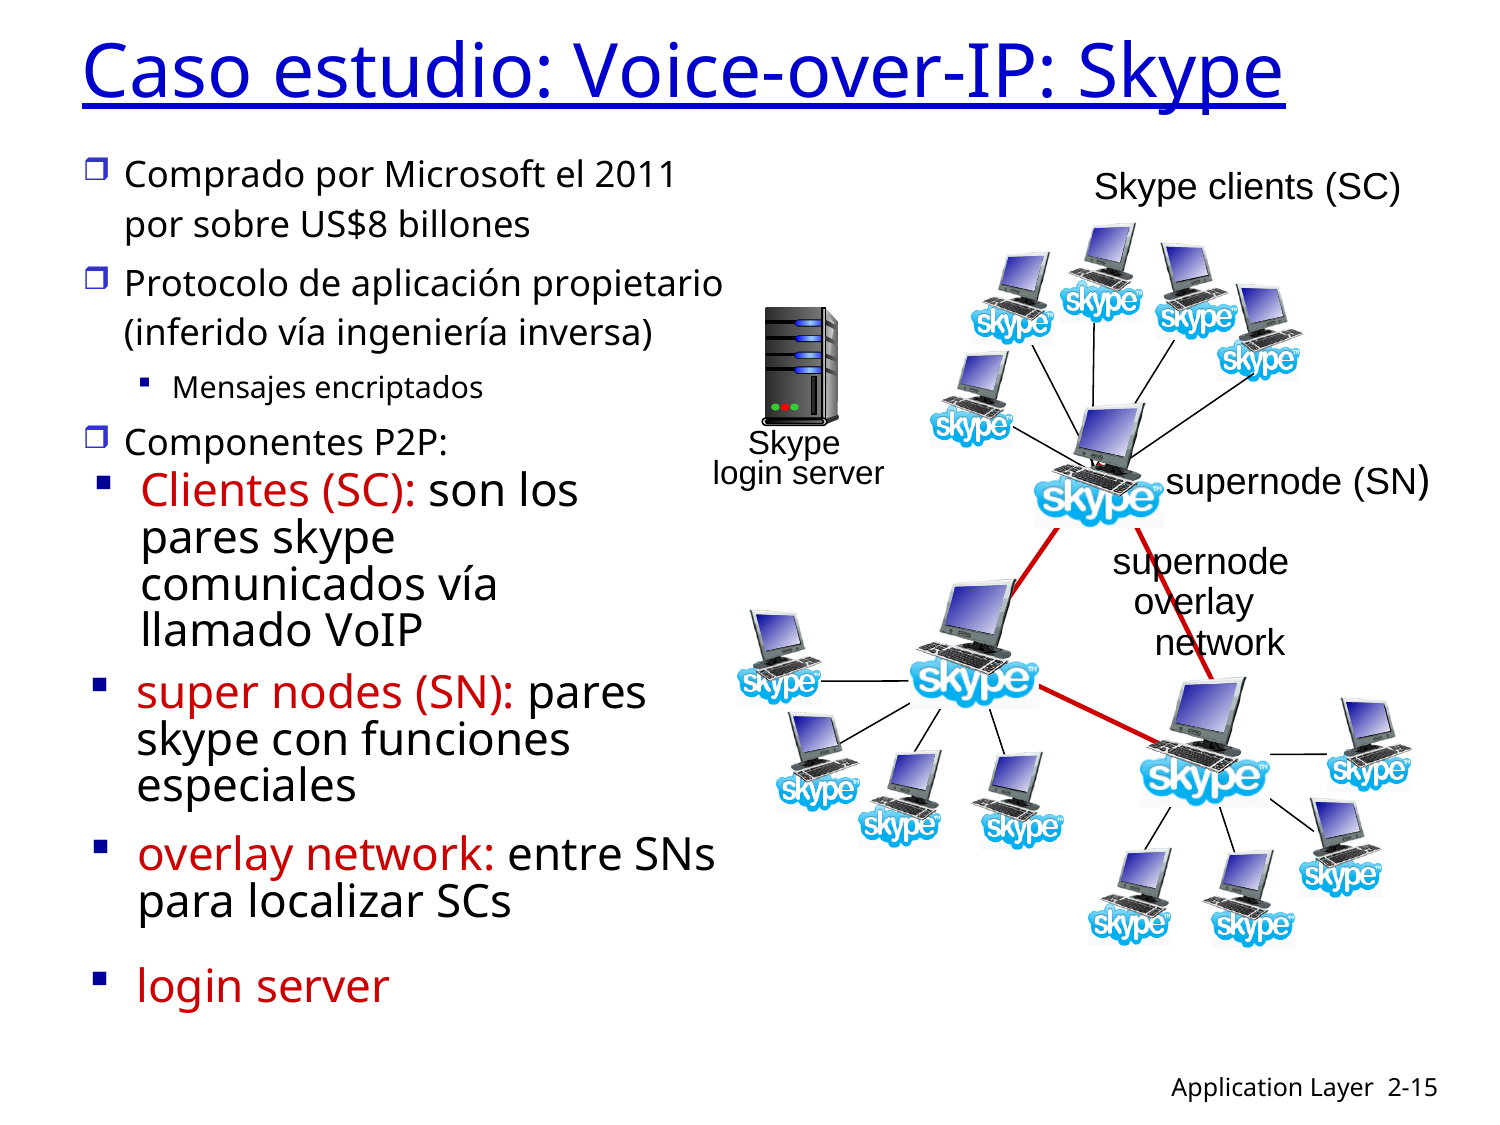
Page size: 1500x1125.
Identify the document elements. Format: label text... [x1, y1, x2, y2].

picture [1028, 398, 1164, 528]
title Caso estudio: Voice-over-IP: Skype [81, 0, 1357, 150]
text_box super nodes (SN): pares skype con funciones especiales [0, 663, 706, 733]
picture [1082, 844, 1174, 946]
text_box [1121, 852, 1166, 889]
picture [1155, 315, 1187, 340]
picture [953, 748, 1064, 850]
text_box [1345, 702, 1391, 739]
text_box [1087, 227, 1130, 263]
picture [1217, 358, 1246, 383]
text_box [1175, 683, 1238, 733]
text_box [960, 355, 1003, 391]
text_box [1222, 853, 1268, 891]
text_box Skype login server [641, 422, 957, 498]
picture [1060, 299, 1092, 323]
picture [965, 219, 1143, 345]
text_box [762, 307, 839, 426]
picture [737, 606, 840, 705]
text_box [1001, 255, 1044, 292]
picture [776, 708, 944, 848]
picture [776, 788, 808, 812]
text_box 2-<number> [1342, 1064, 1454, 1125]
text_box [1079, 408, 1138, 457]
text_box supernode overlay network [1097, 534, 1428, 672]
picture [737, 680, 769, 705]
text_box [890, 753, 936, 791]
text_box [1166, 246, 1208, 282]
picture [1327, 768, 1359, 792]
picture [891, 574, 1039, 709]
text_box [1315, 802, 1360, 839]
picture [1299, 873, 1331, 898]
text_box supernode (SN) [1150, 445, 1463, 511]
text_box [755, 614, 801, 651]
text_box [945, 585, 1008, 635]
text_box [1245, 288, 1284, 324]
list Comprado por Microsoft el 2011 por sobre US$8 billones Protocolo de aplicación propietario (inferido vía ingeniería inversa) Mensajes encriptados Componentes P2P: [67, 141, 751, 461]
text_box [793, 716, 838, 753]
text_box Application Layer [913, 1064, 1342, 1125]
picture [1121, 672, 1270, 807]
text_box Clientes (SC): son los pares skype comunicados vía llamado VoIP [3, 461, 691, 532]
picture [1184, 846, 1295, 948]
text_box Skype clients (SC) [1078, 154, 1500, 216]
text_box login server [0, 957, 782, 1028]
picture [924, 347, 1013, 448]
picture [1299, 794, 1399, 898]
picture [1327, 694, 1430, 792]
text_box overlay network: entre SNs para localizar SCs [0, 825, 783, 896]
picture [1155, 239, 1320, 383]
text_box [992, 755, 1038, 792]
